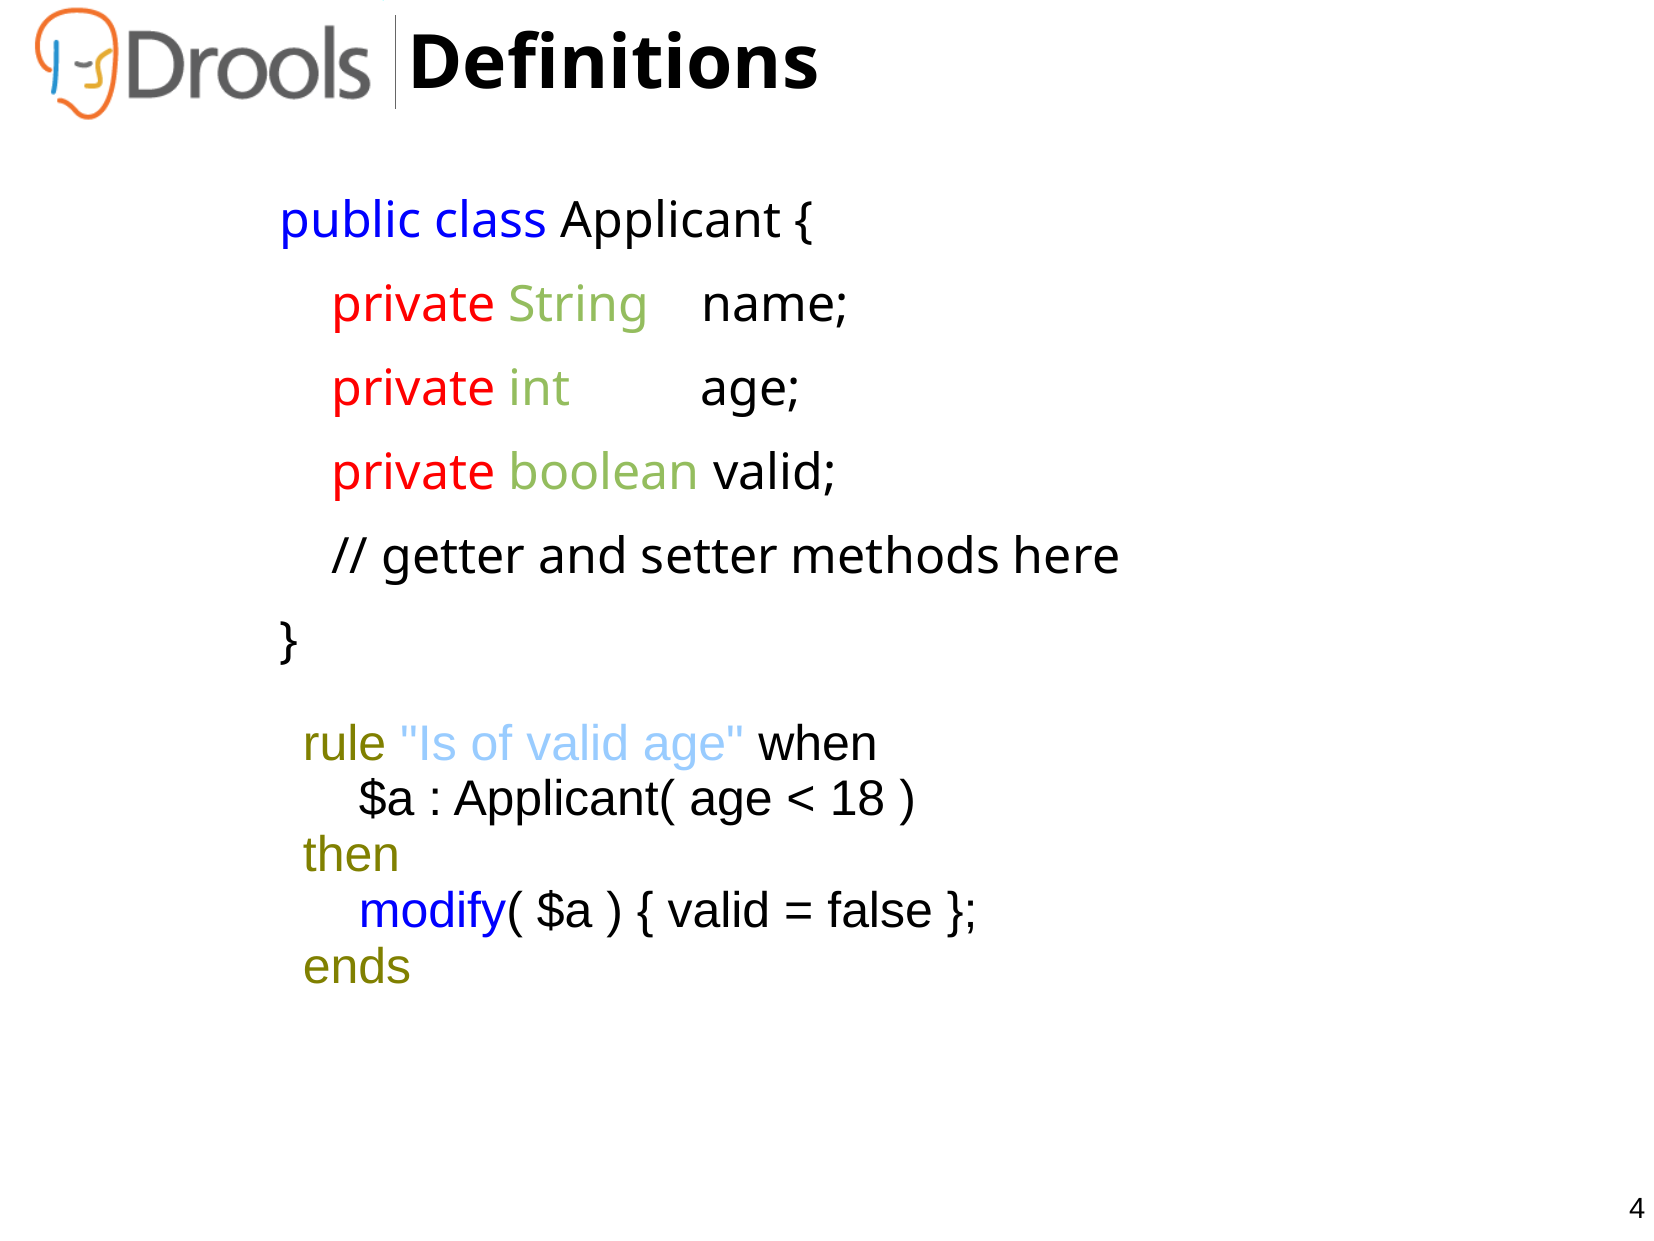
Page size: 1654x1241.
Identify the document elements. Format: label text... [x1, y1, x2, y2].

text_box rule "Is of valid age" when $a : Applicant( age < 18 ) then modify( $a ) { valid = false }; ends [288, 707, 1254, 1057]
picture [29, 0, 384, 126]
title Definitions [407, 6, 1618, 113]
list public class Applicant { private String name; private int age; private boolean valid; // getter and setter methods here } [279, 183, 1392, 670]
